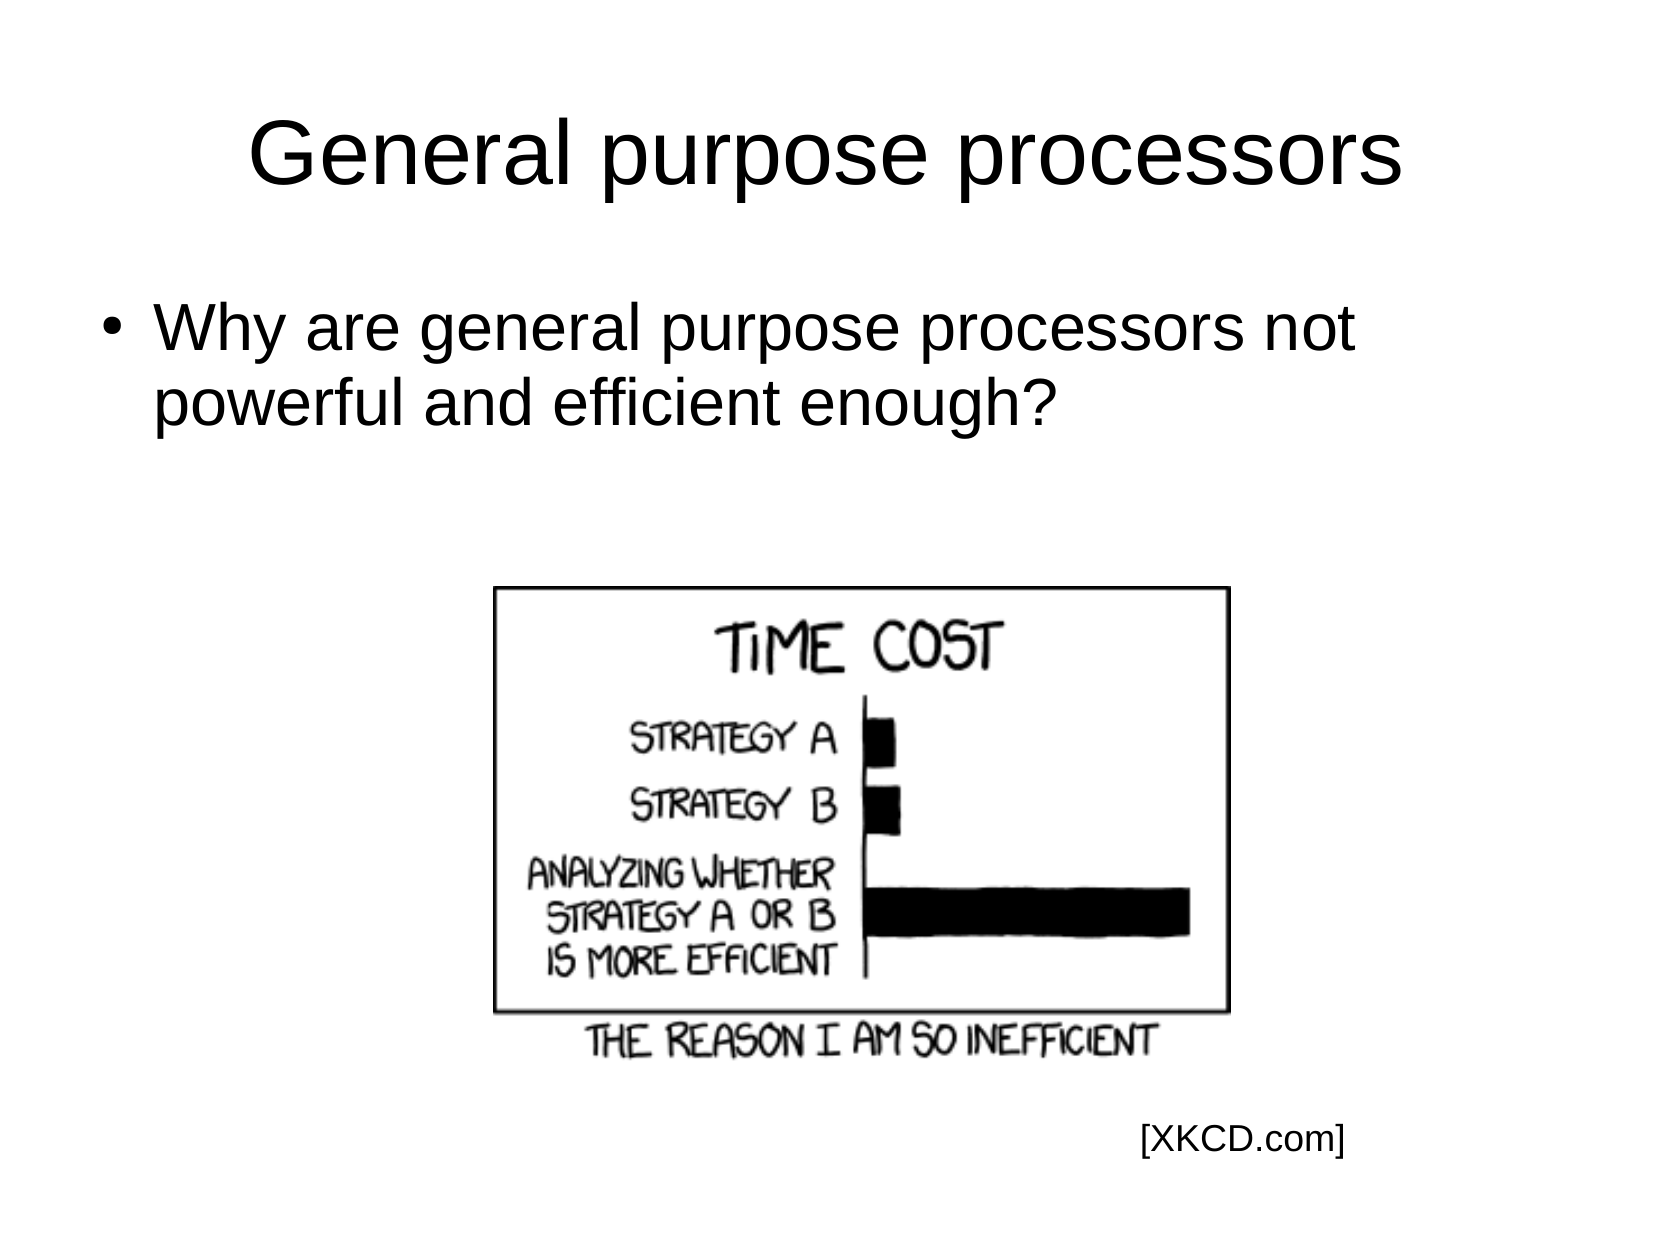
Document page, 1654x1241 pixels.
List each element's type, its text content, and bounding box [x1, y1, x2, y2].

text_box [XKCD.com] [1125, 1110, 1576, 1167]
title General purpose processors [82, 49, 1571, 257]
list Why are general purpose processors not powerful and efficient enough? [82, 290, 1538, 1010]
picture [493, 586, 1231, 1066]
